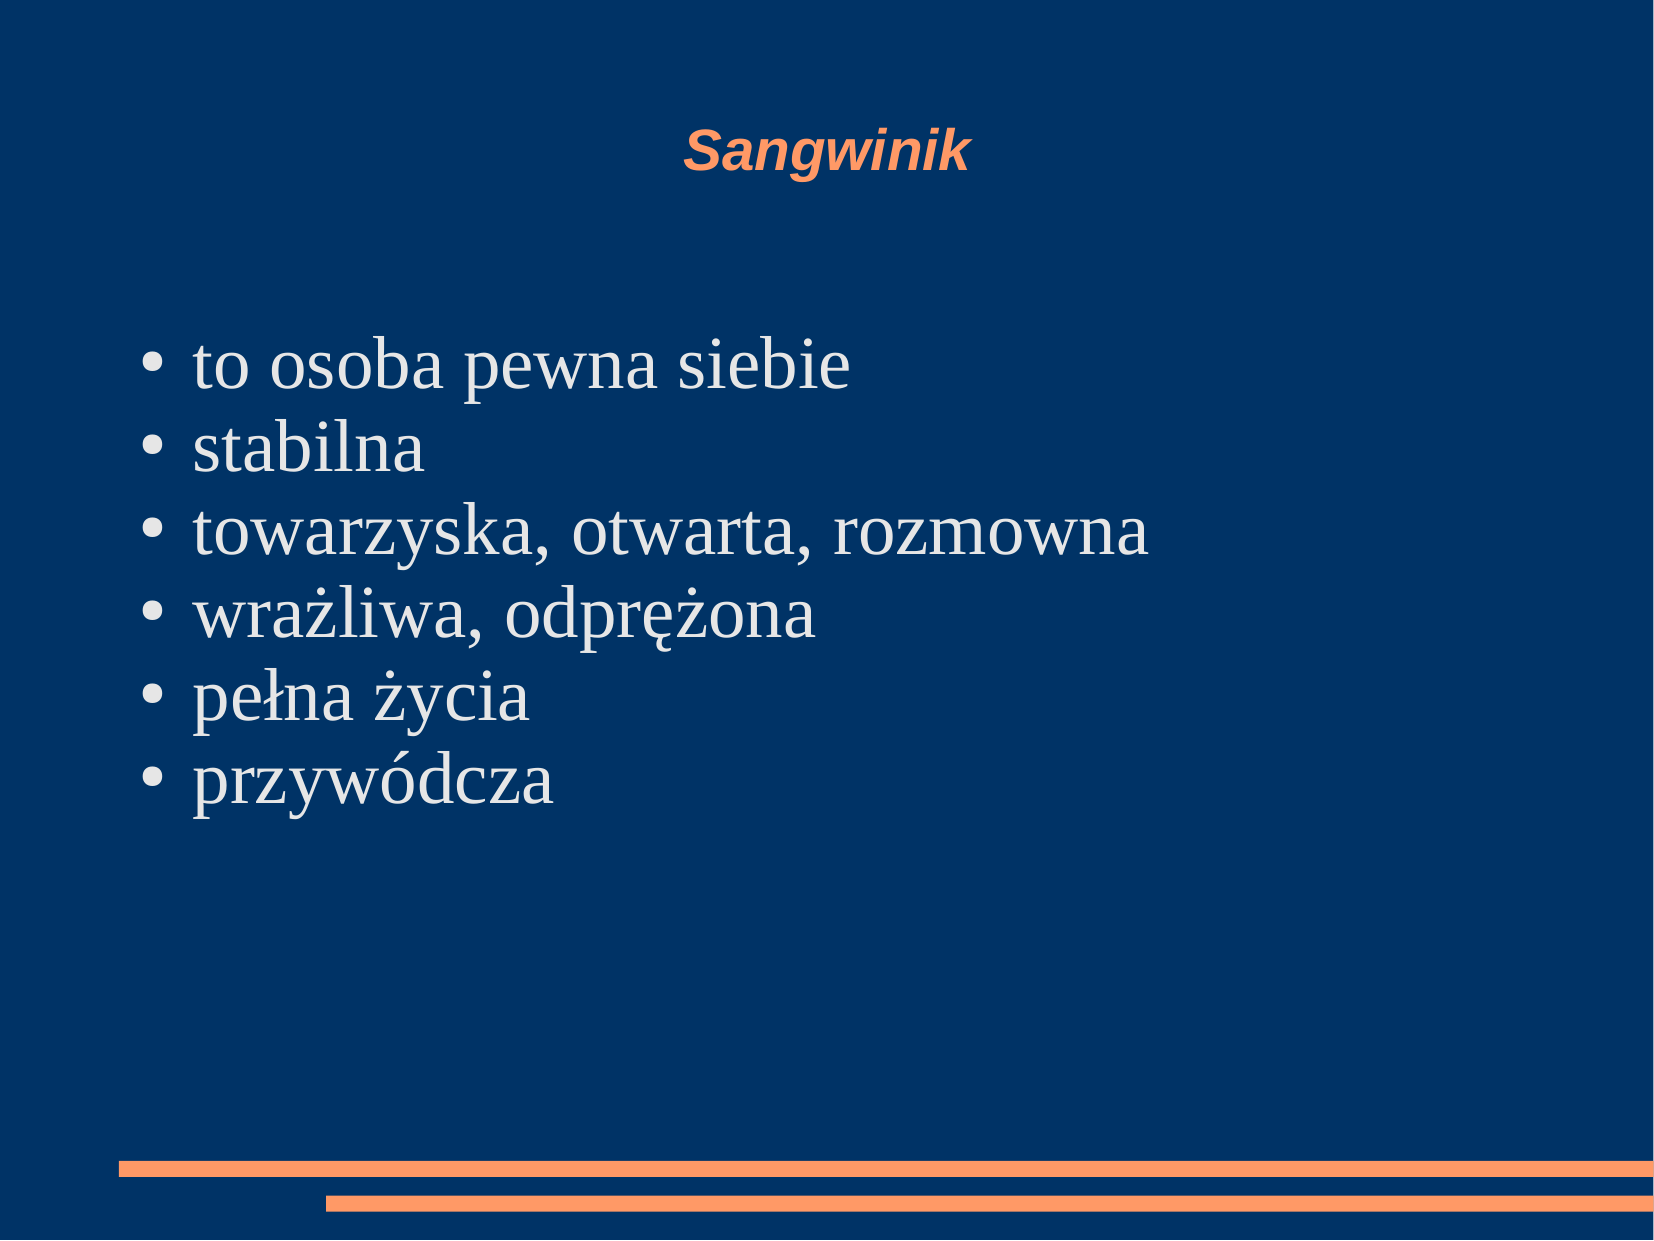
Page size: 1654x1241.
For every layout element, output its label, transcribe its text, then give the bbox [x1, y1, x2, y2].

list to osoba pewna siebie stabilna towarzyska, otwarta, rozmowna wrażliwa, odprężona pełna życia przywódcza [121, 322, 1561, 1132]
title Sangwinik [121, 46, 1534, 254]
